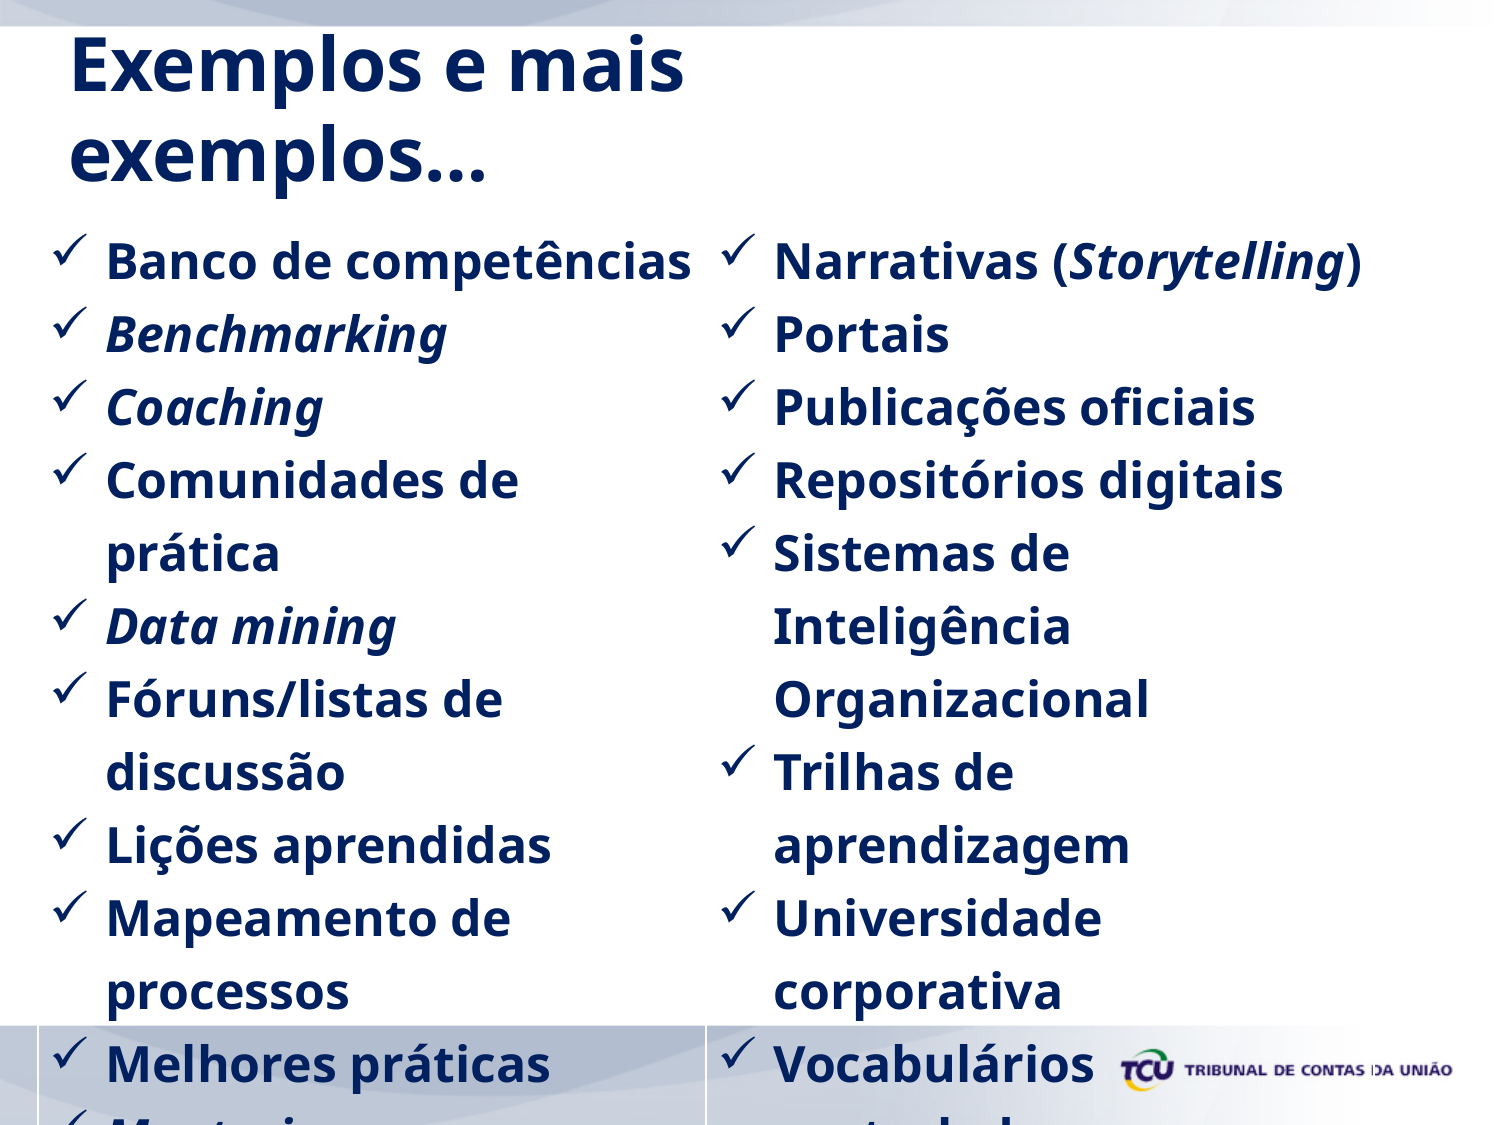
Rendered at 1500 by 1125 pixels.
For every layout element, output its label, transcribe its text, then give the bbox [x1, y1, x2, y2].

table_header Narrativas (Storytelling) Portais Publicações oficiais Repositórios digitais Sistemas de Inteligência Organizacional Trilhas de aprendizagem Universidade corporativa Vocabulários controlados Wikis ... [707, 222, 1373, 1125]
table_header Banco de competências Benchmarking Coaching Comunidades de prática Data mining Fóruns/listas de discussão Lições aprendidas Mapeamento de processos Melhores práticas Mentoring Memória organizacional [39, 222, 705, 1125]
picture [0, 0, 1500, 1125]
title Exemplos e mais exemplos… [53, 54, 1117, 159]
